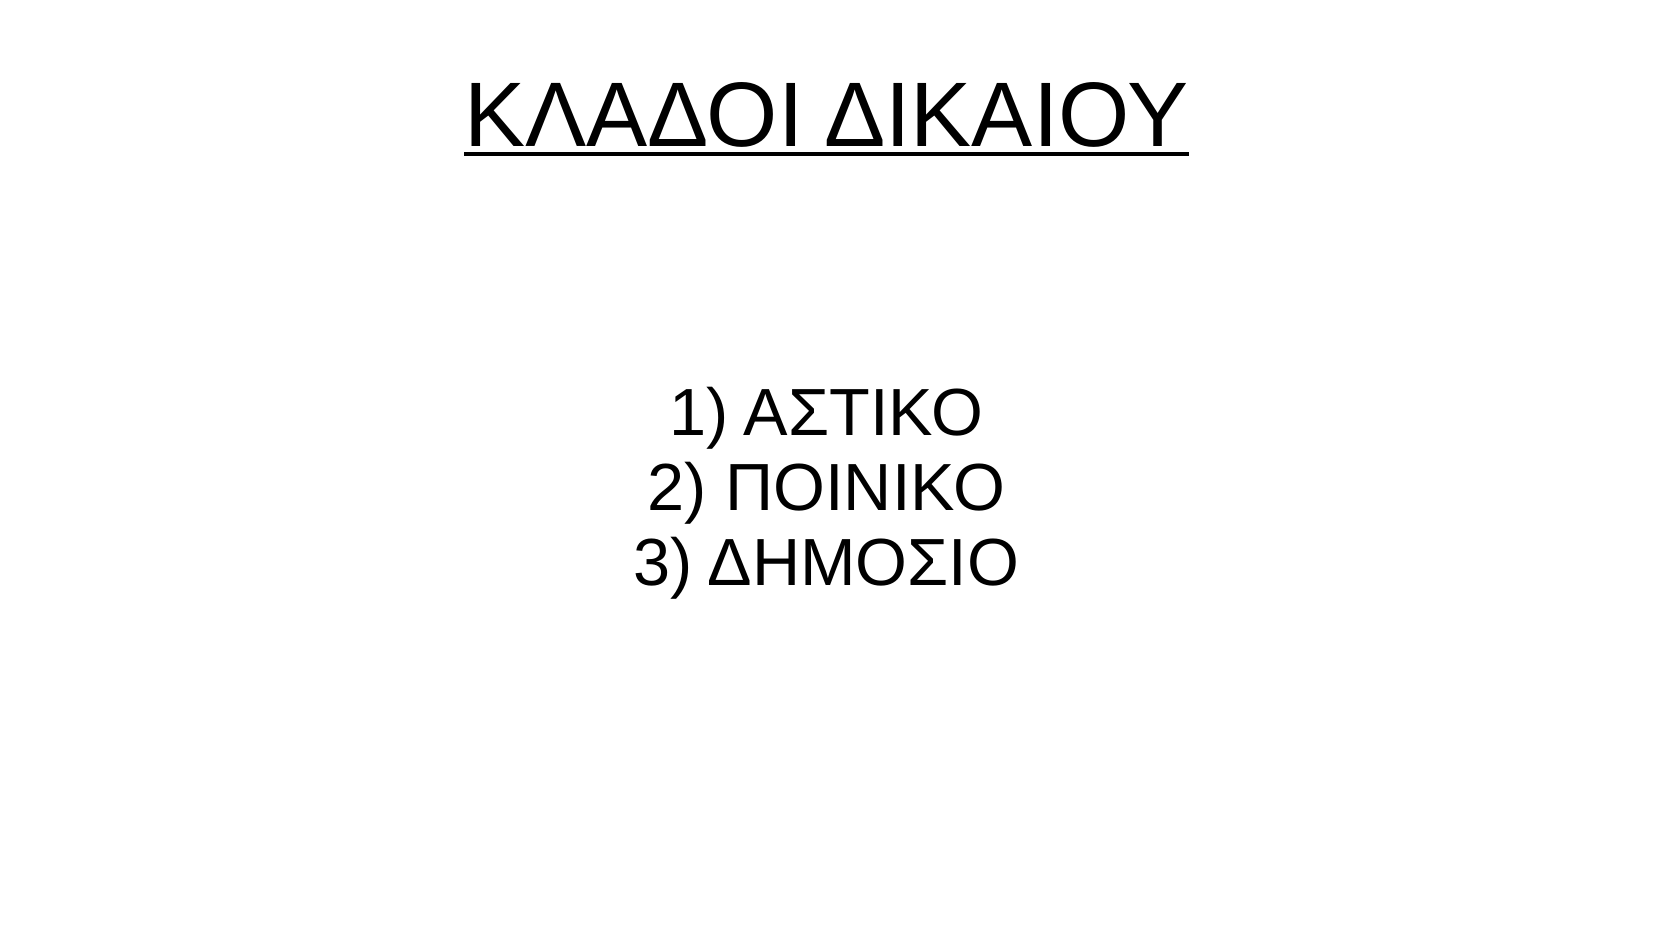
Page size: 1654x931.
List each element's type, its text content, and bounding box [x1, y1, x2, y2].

subtitle 1) ΑΣΤΙΚΟ 2) ΠΟΙΝΙΚΟ 3) ΔΗΜΟΣΙΟ [82, 217, 1571, 758]
title ΚΛΑΔΟΙ ΔΙΚΑΙΟΥ [82, 37, 1571, 193]
